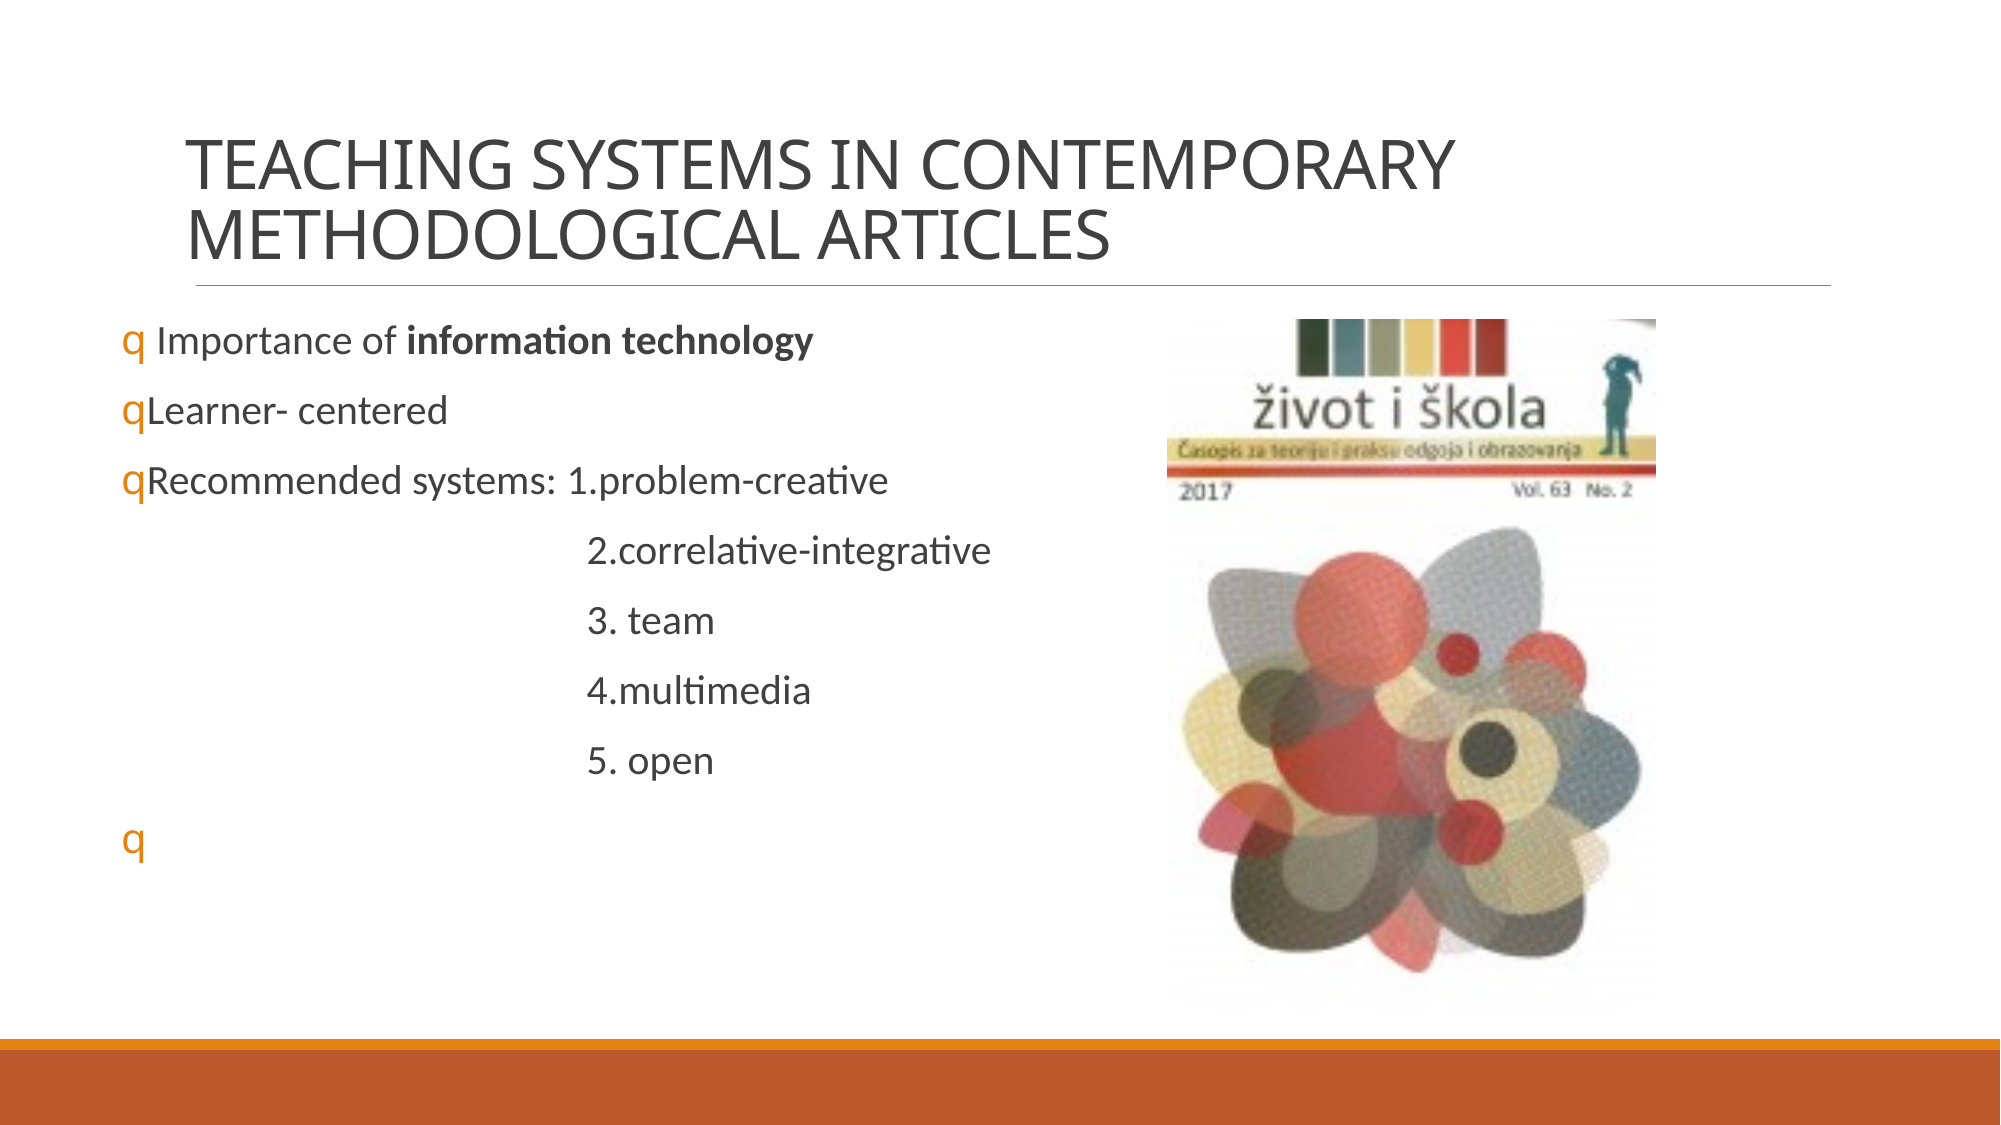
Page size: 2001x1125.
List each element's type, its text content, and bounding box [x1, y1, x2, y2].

picture [1167, 319, 1656, 1016]
title TEACHING SYSTEMS IN CONTEMPORARY METHODOLOGICAL ARTICLES [170, 125, 1821, 364]
list Importance of information technology Learner- centered Recommended systems: 1.problem-creative 2.correlative-integrative 3. team 4.multimedia 5. open [121, 311, 1772, 972]
